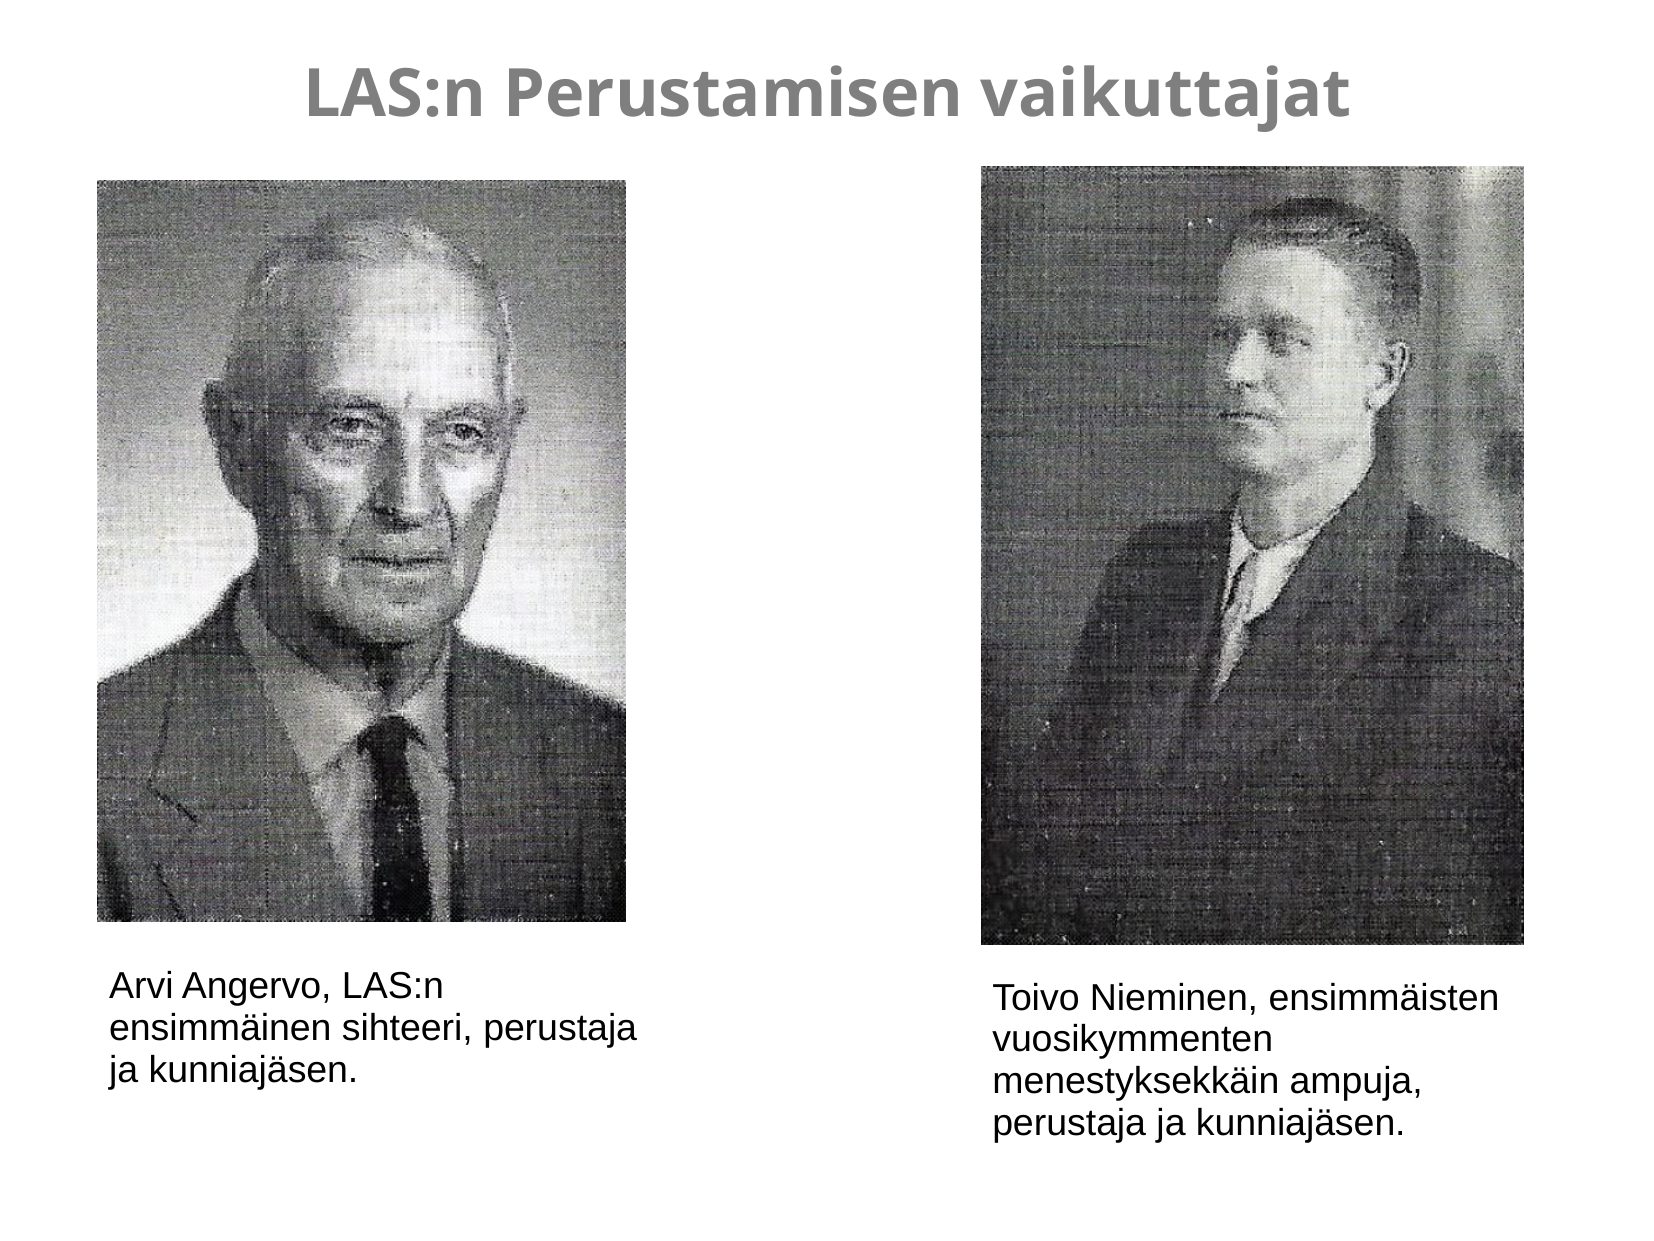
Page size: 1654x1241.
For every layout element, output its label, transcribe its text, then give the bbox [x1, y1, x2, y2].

picture [97, 180, 626, 922]
picture [981, 166, 1524, 945]
text_box Toivo Nieminen, ensimmäisten vuosikymmenten menestyksekkäin ampuja, perustaja ja kunniajäsen. [977, 968, 1521, 1152]
text_box Arvi Angervo, LAS:n ensimmäinen sihteeri, perustaja ja kunniajäsen. [94, 956, 686, 1098]
title LAS:n Perustamisen vaikuttajat [83, 52, 1572, 130]
